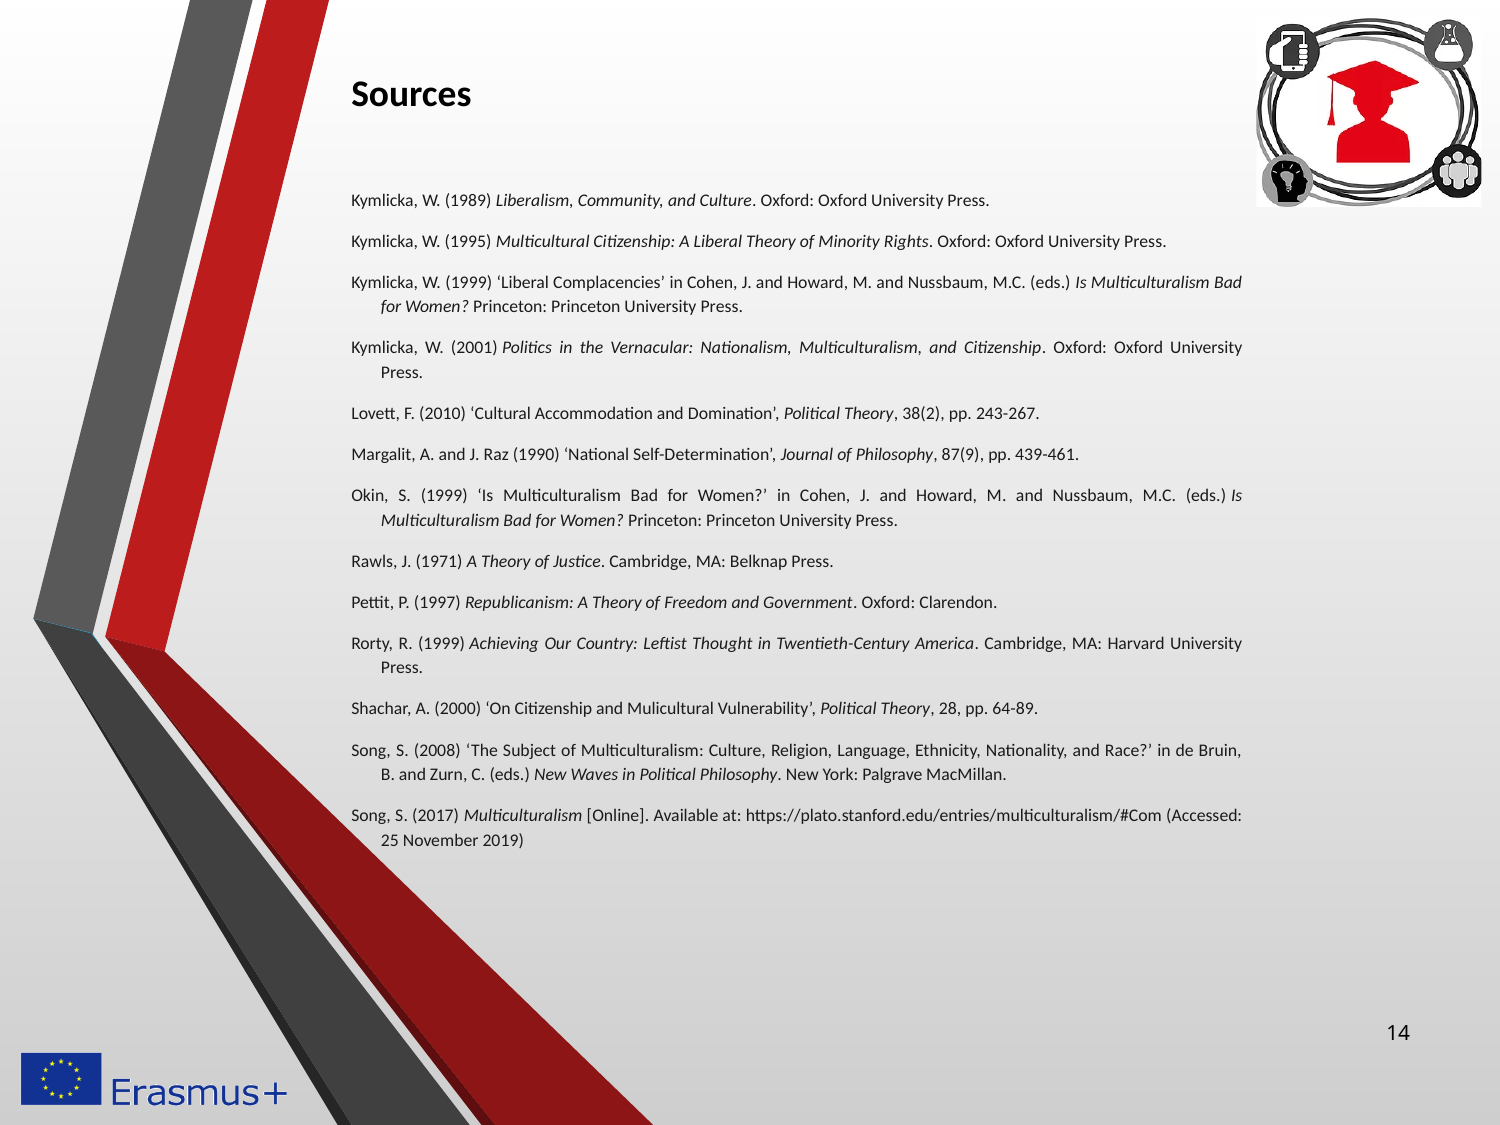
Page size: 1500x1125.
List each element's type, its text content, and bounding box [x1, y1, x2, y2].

picture [5, 1037, 302, 1120]
slide_number <numer> [1357, 1003, 1425, 1064]
chart [1258, 19, 1483, 209]
text_box Sources [336, 61, 975, 122]
text_box Kymlicka, W. (1989) Liberalism, Community, and Culture. Oxford: Oxford University Press. Kymlicka, W. (1995) Multicultural Citizenship: A Liberal Theory of Minority Rights. Oxford: Oxford University Press. Kymlicka, W. (1999) ‘Liberal Complacencies’ in Cohen, J. and Howard, M. and Nussbaum, M.C. (eds.) Is Multiculturalism Bad for Women? Princeton: Princeton University Press. Kymlicka, W. (2001) Politics in the Vernacular: Nationalism, Multiculturalism, and Citizenship. Oxford: Oxford University Press. Lovett, F. (2010) ‘Cultural Accommodation and Domination’, Political Theory, 38(2), pp. 243-267. Margalit, A. and J. Raz (1990) ‘National Self-Determination’, Journal of Philosophy, 87(9), pp. 439-461. Okin, S. (1999) ‘Is Multiculturalism Bad for Women?’ in Cohen, J. and Howard, M. and Nussbaum, M.C. (eds.) Is Multiculturalism Bad for Women? Princeton: Princeton University Press. Rawls, J. (1971) A Theory of Justice. Cambridge, MA: Belknap Press. Pettit, P. (1997) Republicanism: A Theory of Freedom and Government. Oxford: Clarendon. Rorty, R. (1999) Achieving Our Country: Leftist Thought in Twentieth-Century America. Cambridge, MA: Harvard University Press. Shachar, A. (2000) ‘On Citizenship and Mulicultural Vulnerability’, Political Theory, 28, pp. 64-89. Song, S. (2008) ‘The Subject of Multiculturalism: Culture, Religion, Language, Ethnicity, Nationality, and Race?’ in de Bruin, B. and Zurn, C. (eds.) New Waves in Political Philosophy. New York: Palgrave MacMillan. Song, S. (2017) Multiculturalism [Online]. Available at: https://plato.stanford.edu/entries/multiculturalism/#Com (Accessed: 25 November 2019) [336, 177, 1258, 857]
picture [1256, 18, 1482, 207]
